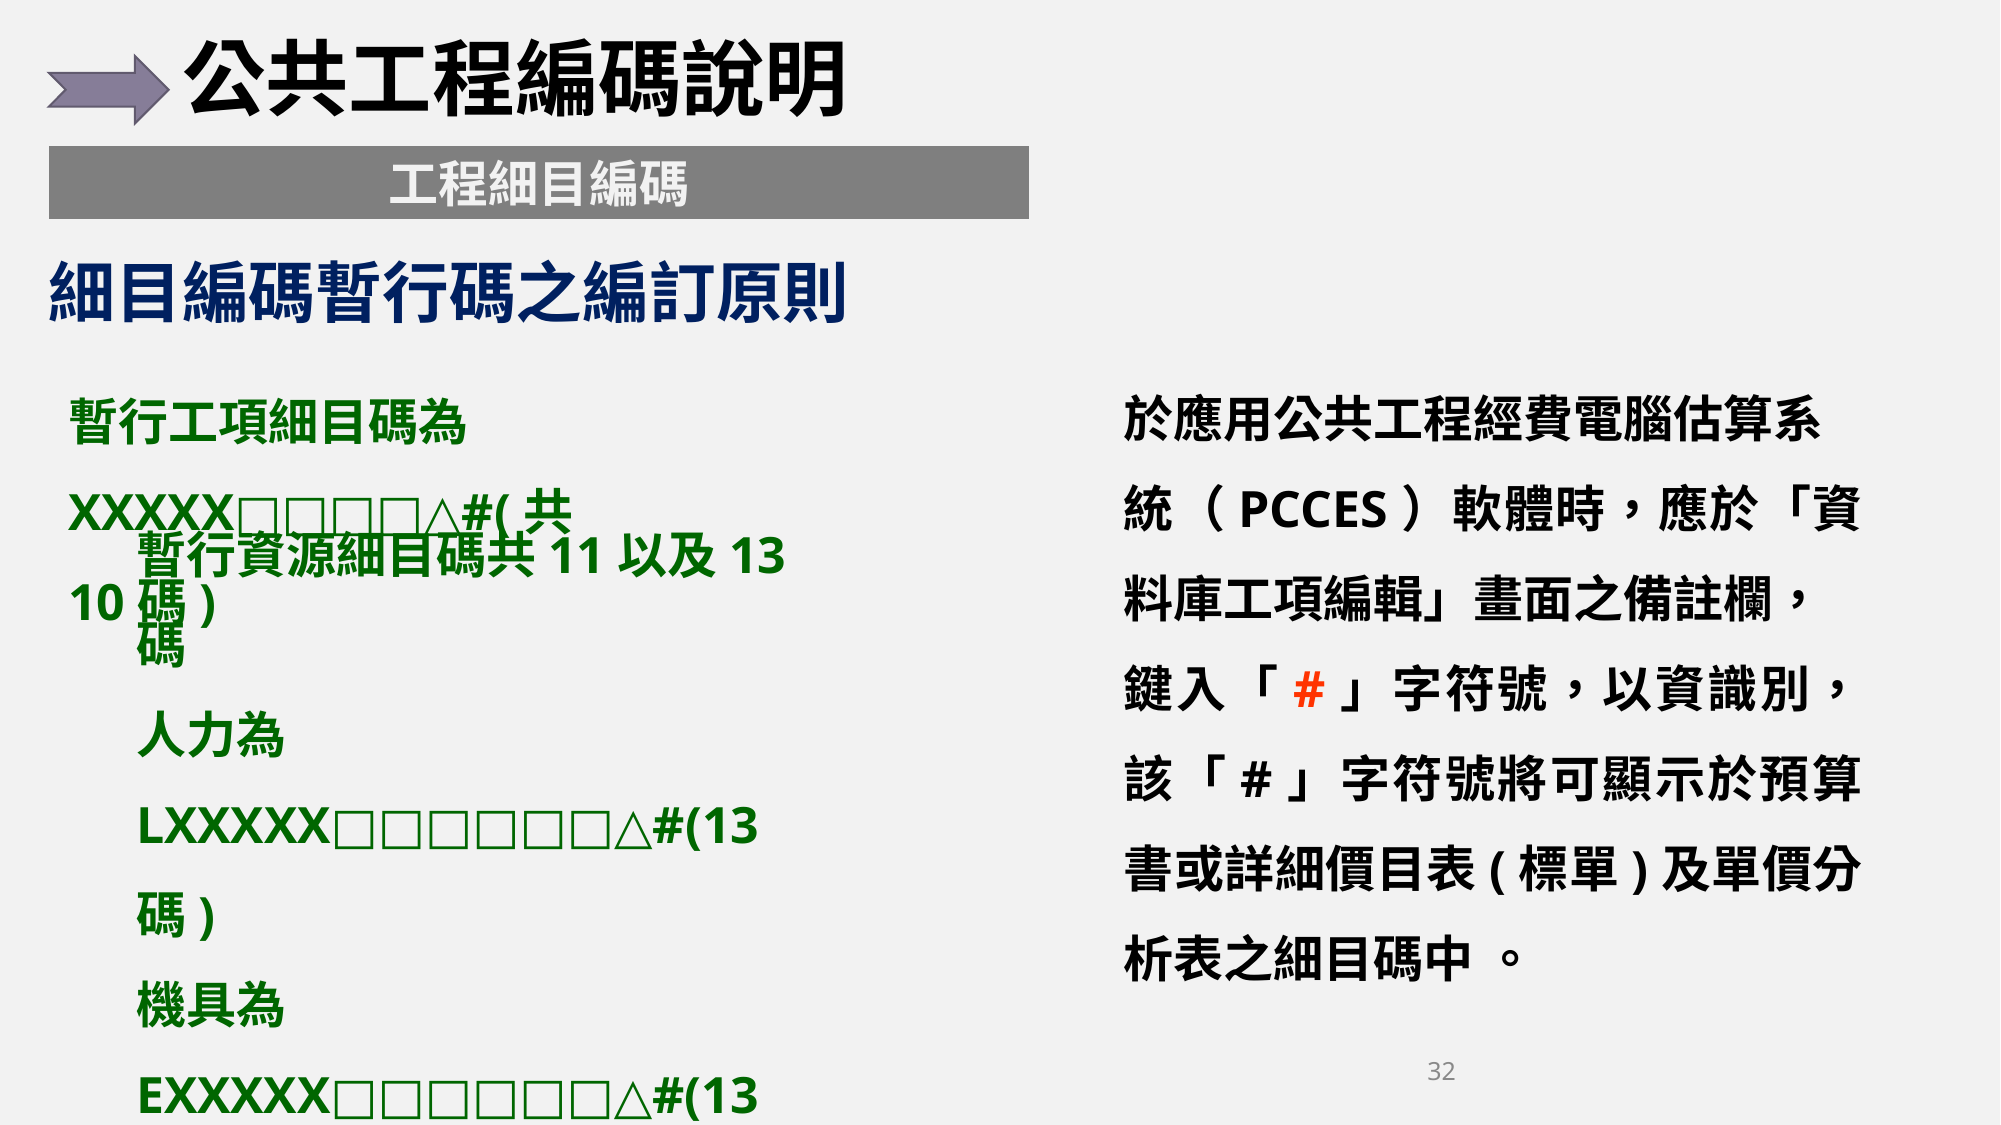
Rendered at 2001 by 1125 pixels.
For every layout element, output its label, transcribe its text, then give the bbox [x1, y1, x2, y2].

text_box 公共工程編碼說明 [167, 18, 1375, 135]
text_box 於應用公共工程經費電腦估算系統（PCCES）軟體時，應於「資料庫工項編輯」畫面之備註欄，鍵入「#」字符號，以資識別，該「#」字符號將可顯示於預算書或詳細價目表(標單)及單價分析表之細目碼中 。 [1064, 324, 1863, 1021]
text_box 暫行工項細目碼為 XXXXX□□□□△#(共10碼) [68, 360, 669, 528]
text_box 工程細目編碼 [49, 146, 1029, 219]
text_box 細目編碼暫行碼之編訂原則 [33, 203, 1265, 340]
text_box 32 [1412, 1042, 1863, 1103]
text_box [48, 55, 167, 124]
text_box 暫行資源細目碼共11以及13碼 人力為LXXXXX□□□□□□△#(13碼) 機具為EXXXXX□□□□□□△#(13碼) 材料為MXXXXX□□□□△#(11碼) 雜項為MXXXXX□□□□△#(11碼) [0, 493, 901, 1013]
